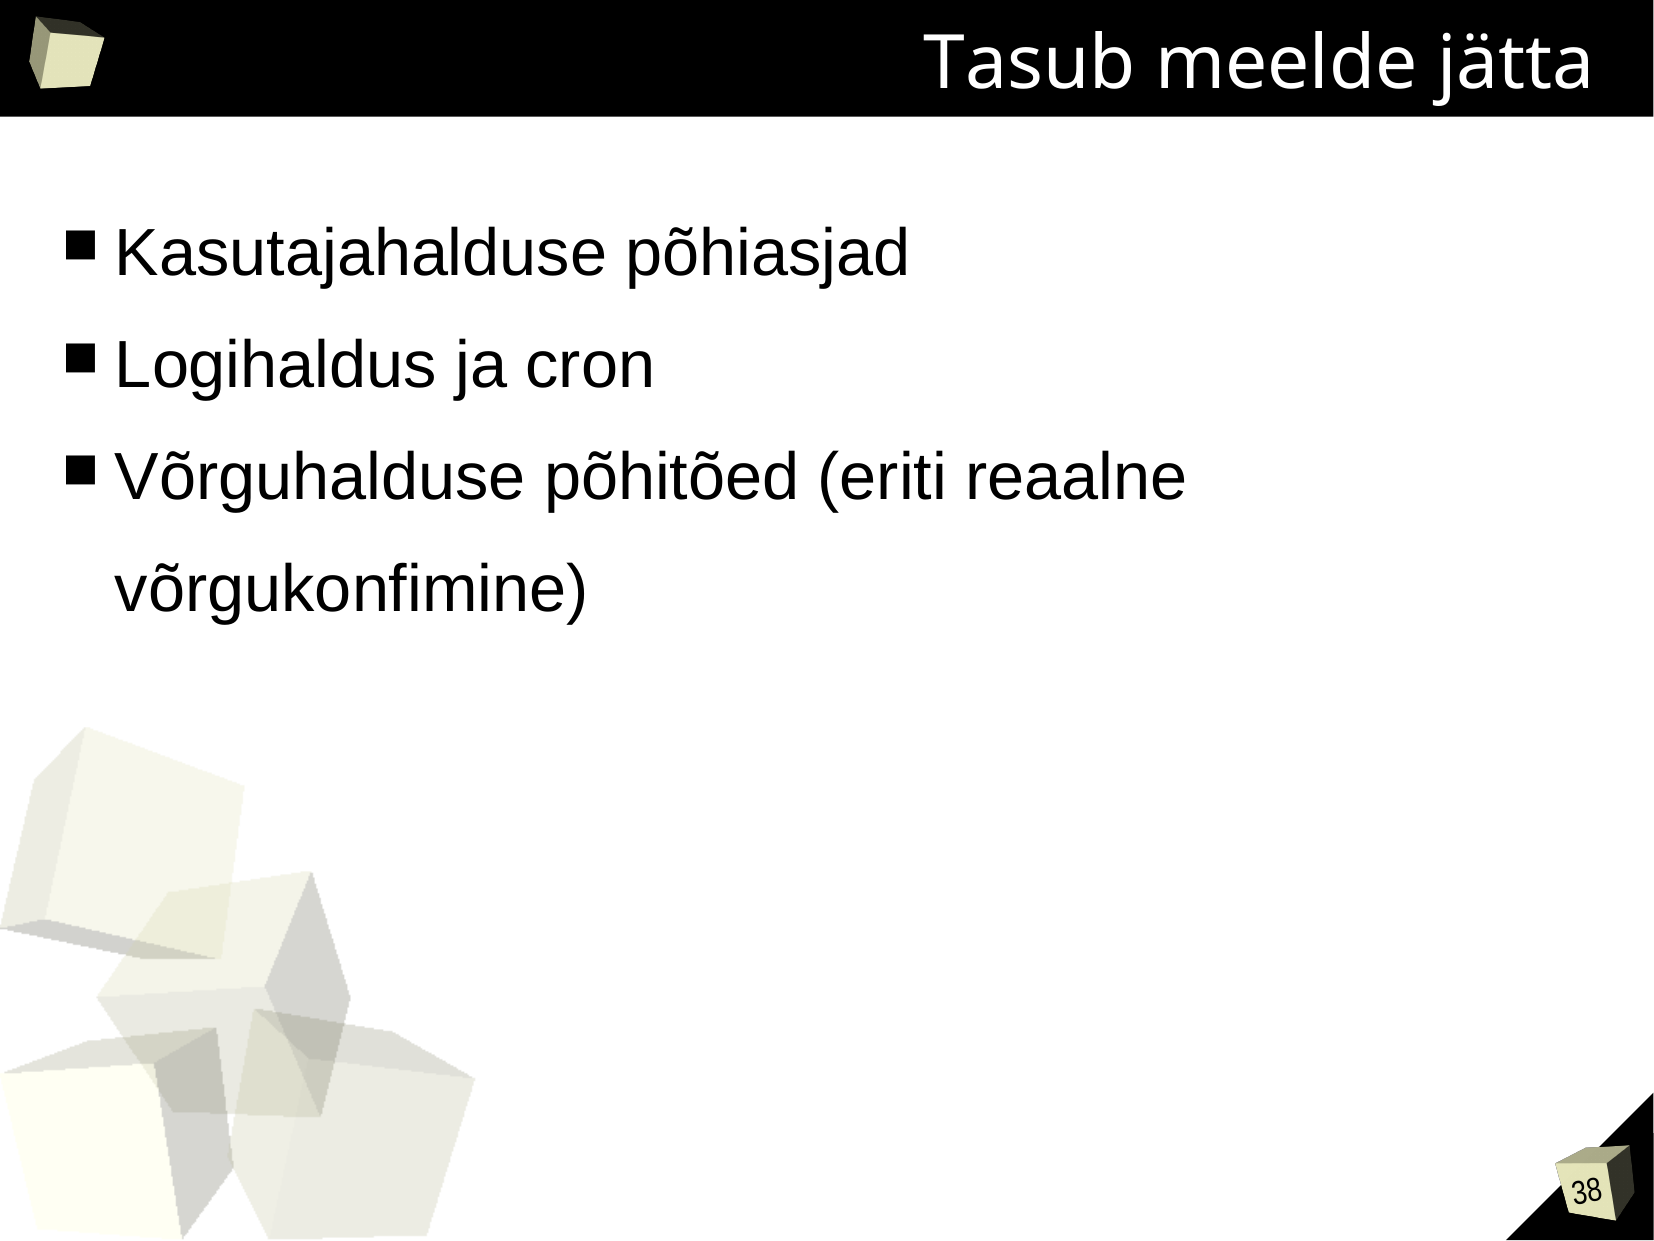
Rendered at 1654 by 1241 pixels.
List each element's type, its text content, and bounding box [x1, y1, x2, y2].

title Tasub meelde jätta [118, 0, 1595, 119]
list Kasutajahalduse põhiasjad Logihaldus ja cron Võrguhalduse põhitõed (eriti reaalne võrgukonfimine) [44, 177, 1611, 1214]
picture [0, 726, 477, 1241]
